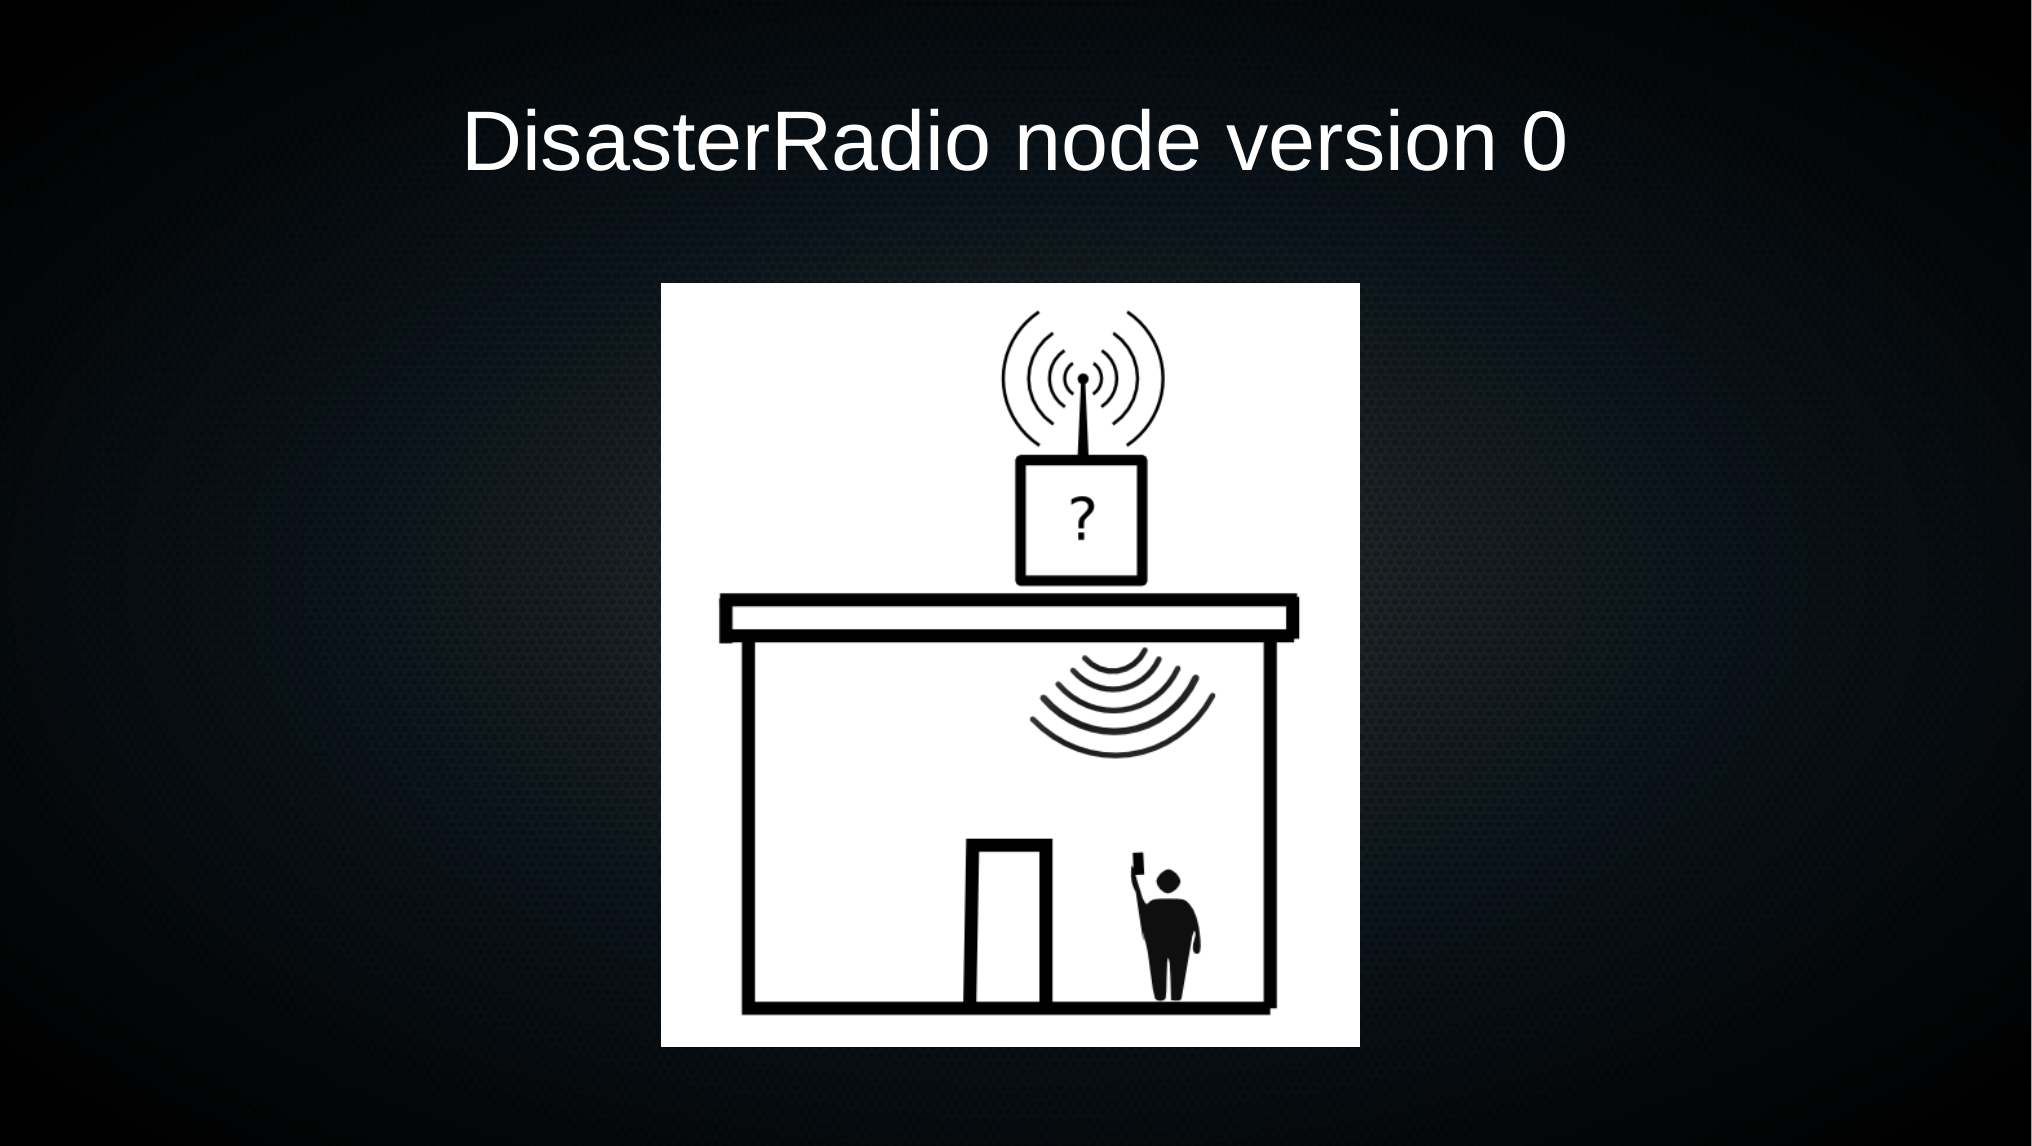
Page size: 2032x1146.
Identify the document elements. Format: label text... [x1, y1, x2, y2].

picture [0, 0, 2032, 1146]
title DisasterRadio node version 0 [101, 45, 1930, 237]
